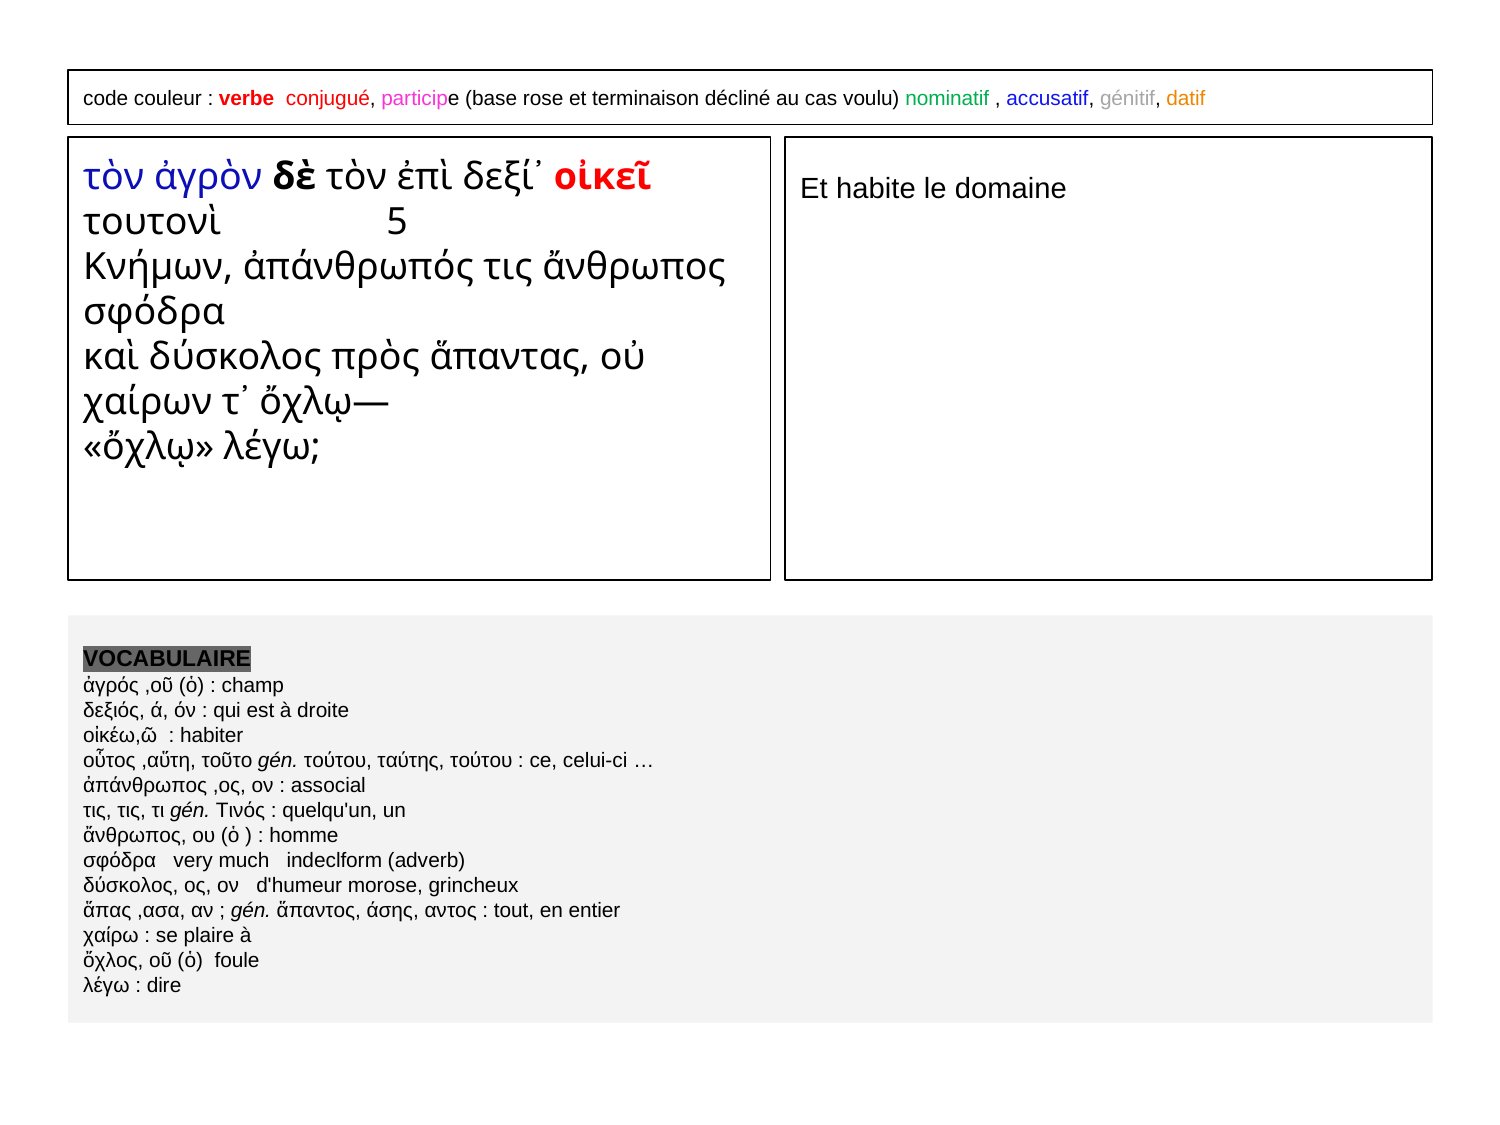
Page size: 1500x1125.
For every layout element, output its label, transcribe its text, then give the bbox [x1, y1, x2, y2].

text_box Et habite le domaine [785, 136, 1432, 581]
text_box VOCABULAIRE ἀγρός ,οῦ (ὁ) : champ δεξιός, ά, όν : qui est à droite οἰκέω,ῶ : habiter οὗτος ,αὕτη, τοῦτο gén. τούτου, ταύτης, τούτου : ce, celui-ci … ἀπάνθρωπος ,ος, ον : associal τις, τις, τι gén. Τινός : quelqu'un, un ἄνθρωπος, ου (ὁ ) : homme σφόδρα very much indeclform (adverb) δύσκολος, ος, ον d'humeur morose, grincheux ἅπας ,ασα, αν ; gén. ἅπαντος, άσης, αντος : tout, en entier χαίρω : se plaire à ὄχλος, οῦ (ὁ) foule λέγω : dire [68, 615, 1433, 1023]
text_box τὸν ἀγρὸν δὲ τὸν ἐπὶ δεξί᾽ οἰκεῖ τουτονὶ 5 Κνήμων, ἀπάνθρωπός τις ἄνθρωπος σφόδρα καὶ δύσκολος πρὸς ἅπαντας, οὐ χαίρων τ᾽ ὄχλῳ— «ὄχλῳ» λέγω; [68, 136, 771, 581]
text_box code couleur : verbe conjugué, participe (base rose et terminaison décliné au cas voulu) nominatif , accusatif, génitif, datif [68, 70, 1433, 125]
